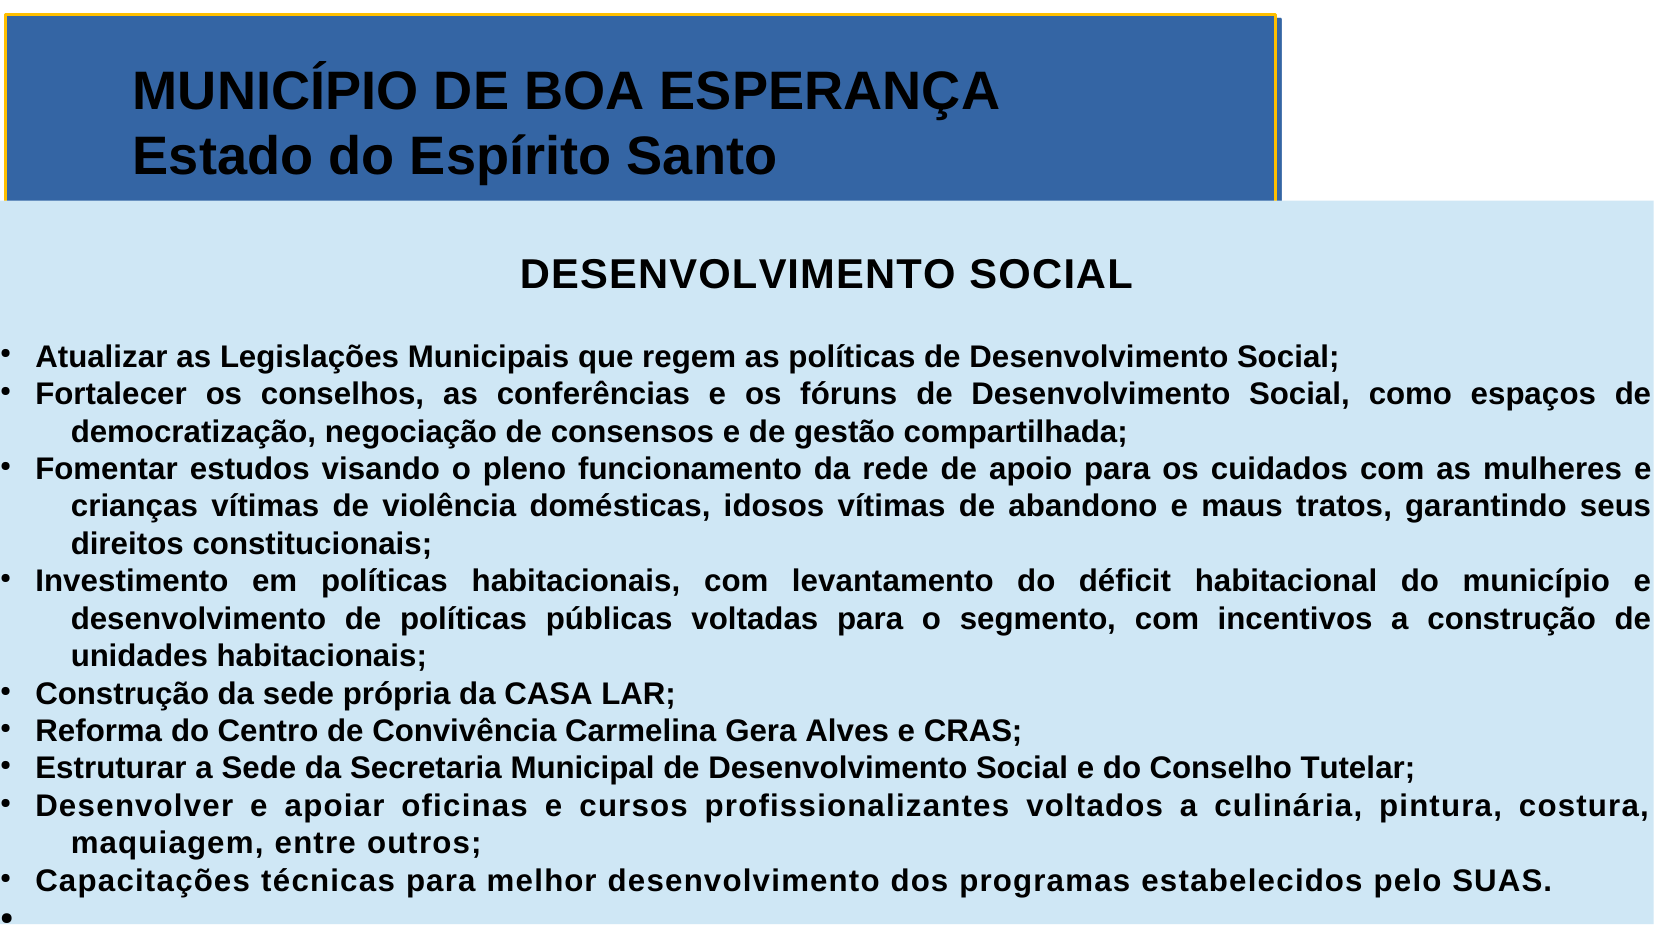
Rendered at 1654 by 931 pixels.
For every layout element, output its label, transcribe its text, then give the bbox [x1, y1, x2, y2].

title MUNICÍPIO DE BOA ESPERANÇA Estado do Espírito Santo [59, 35, 1152, 189]
subtitle DESENVOLVIMENTO SOCIAL Atualizar as Legislações Municipais que regem as políticas de Desenvolvimento Social; Fortalecer os conselhos, as conferências e os fóruns de Desenvolvimento Social, como espaços de democratização, negociação de consensos e de gestão compartilhada; Fomentar estudos visando o pleno funcionamento da rede de apoio para os cuidados com as mulheres e crianças vítimas de violência domésticas, idosos vítimas de abandono e maus tratos, garantindo seus direitos constitucionais; Investimento em políticas habitacionais, com levantamento do déficit habitacional do município e desenvolvimento de políticas públicas voltadas para o segmento, com incentivos a construção de unidades habitacionais; Construção da sede própria da CASA LAR; Reforma do Centro de Convivência Carmelina Gera Alves e CRAS; Estruturar a Sede da Secretaria Municipal de Desenvolvimento Social e do Conselho Tutelar; Desenvolver e apoiar oficinas e cursos profissionalizantes voltados a culinária, pintura, costura, maquiagem, entre outros; Capacitações técnicas para melhor desenvolvimento dos programas estabelecidos pelo SUAS. [0, 200, 1654, 925]
